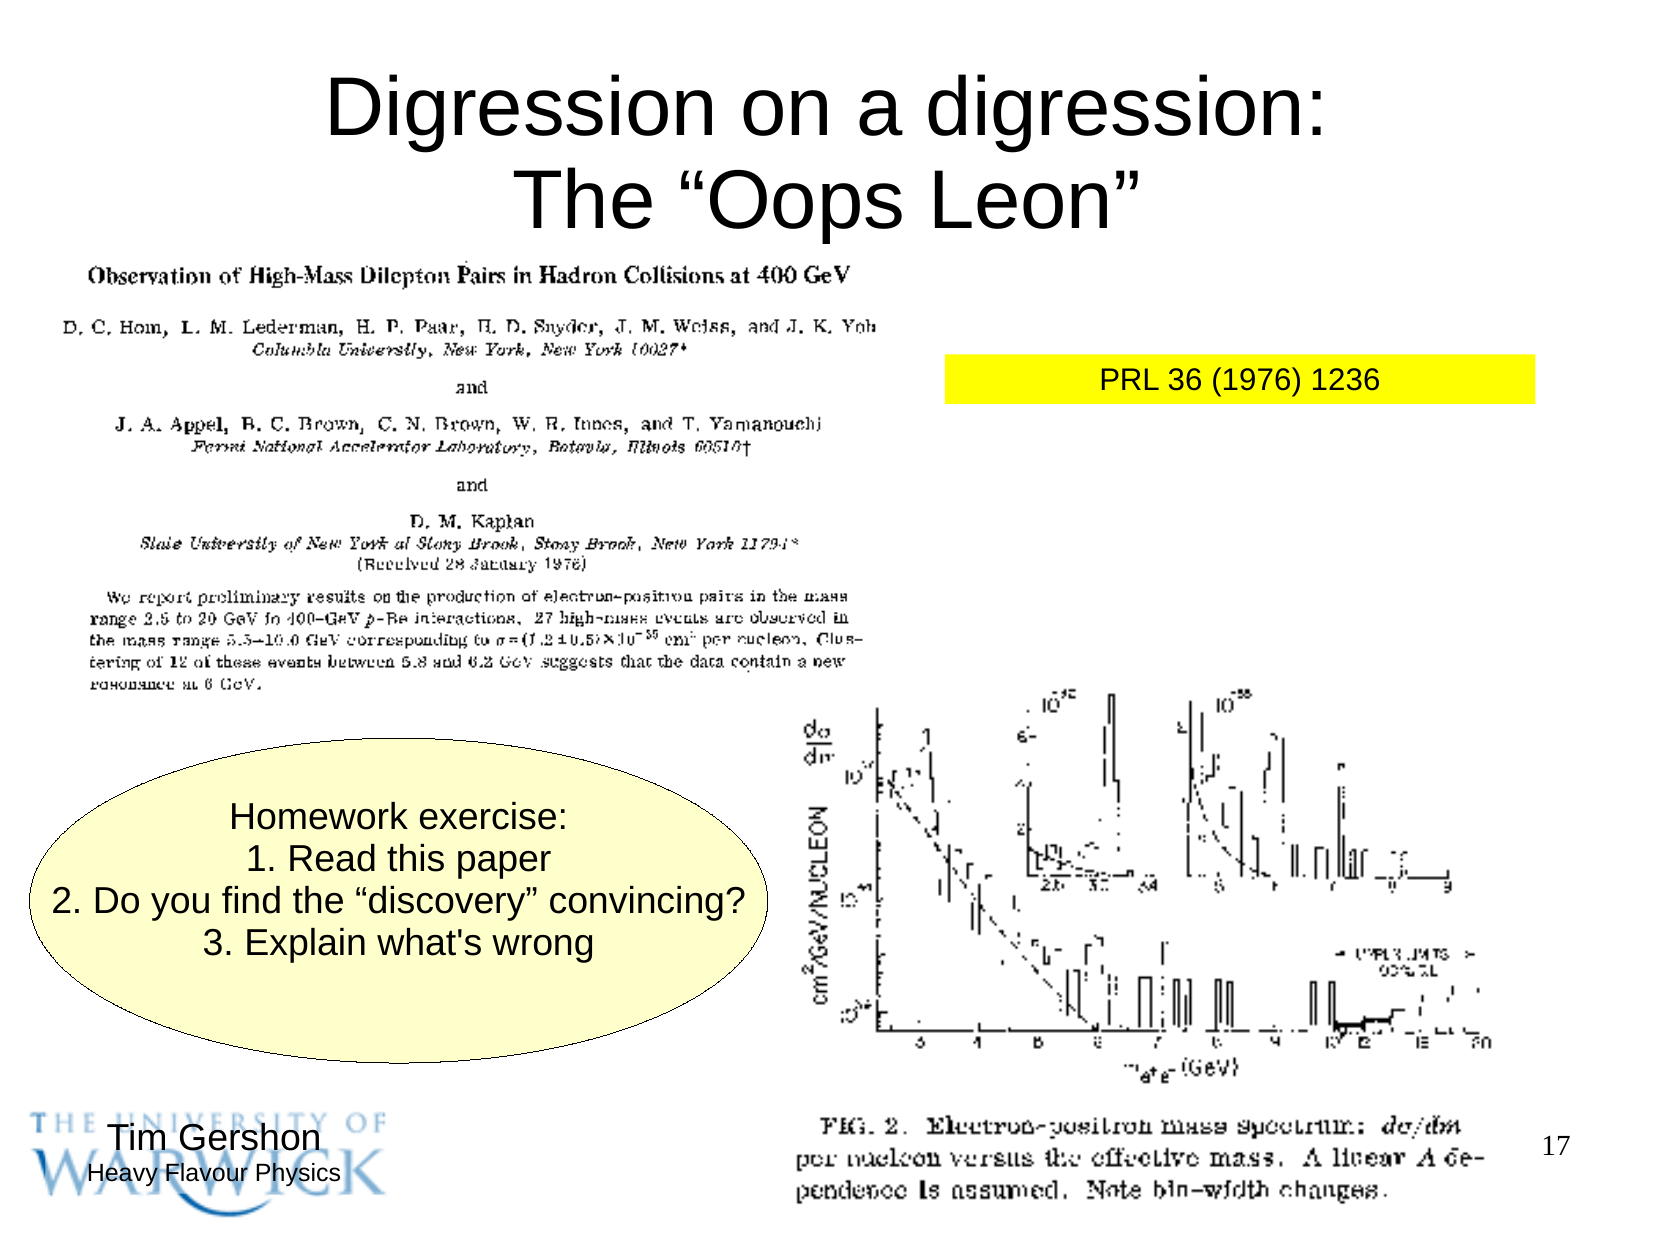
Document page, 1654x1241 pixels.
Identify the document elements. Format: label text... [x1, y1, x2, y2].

text_box Tim Gershon Heavy Flavour Physics [45, 1108, 383, 1194]
picture [15, 244, 1531, 1225]
text_box PRL 36 (1976) 1236 [944, 354, 1536, 404]
picture [19, 1106, 406, 1232]
text_box Homework exercise: 1. Read this paper 2. Do you find the “discovery” convincing? 3. Explain what's wrong [29, 738, 768, 1064]
title Digression on a digression: The “Oops Leon” [82, 49, 1571, 257]
